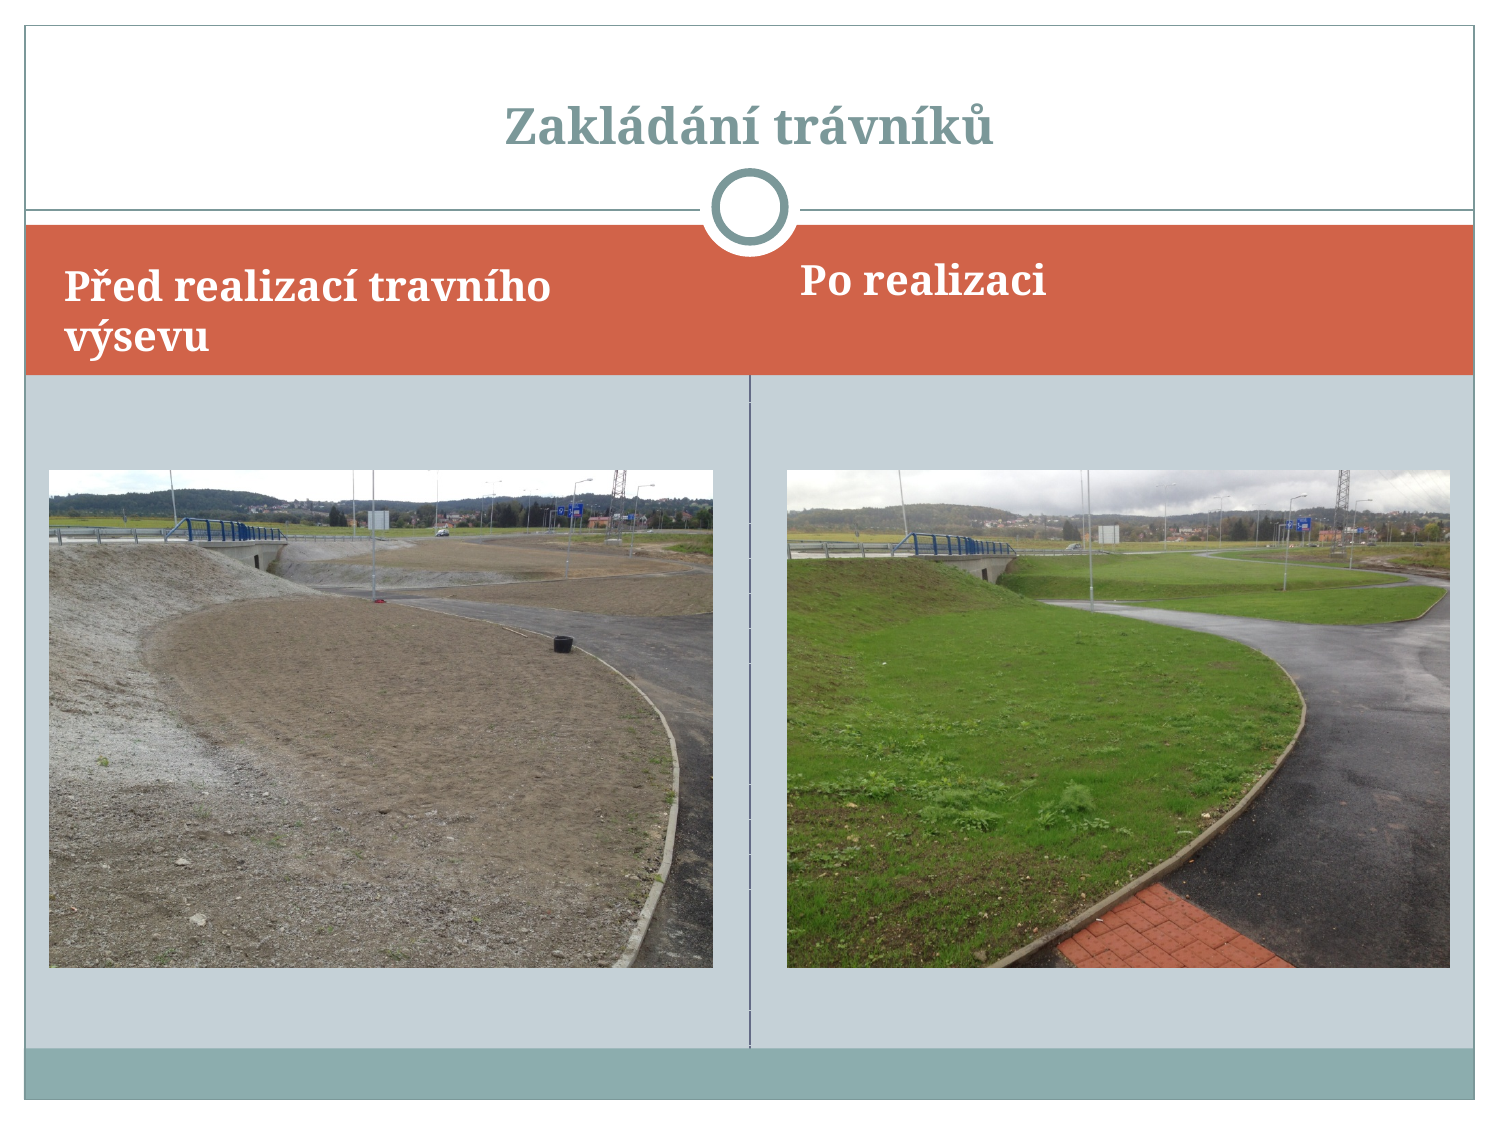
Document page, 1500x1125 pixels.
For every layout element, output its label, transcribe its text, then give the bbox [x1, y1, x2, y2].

title Zakládání trávníků [49, 37, 1450, 162]
list Po realizaci [785, 243, 1449, 315]
picture [49, 470, 713, 968]
picture [787, 470, 1450, 968]
list Před realizací travního výsevu [49, 249, 713, 371]
